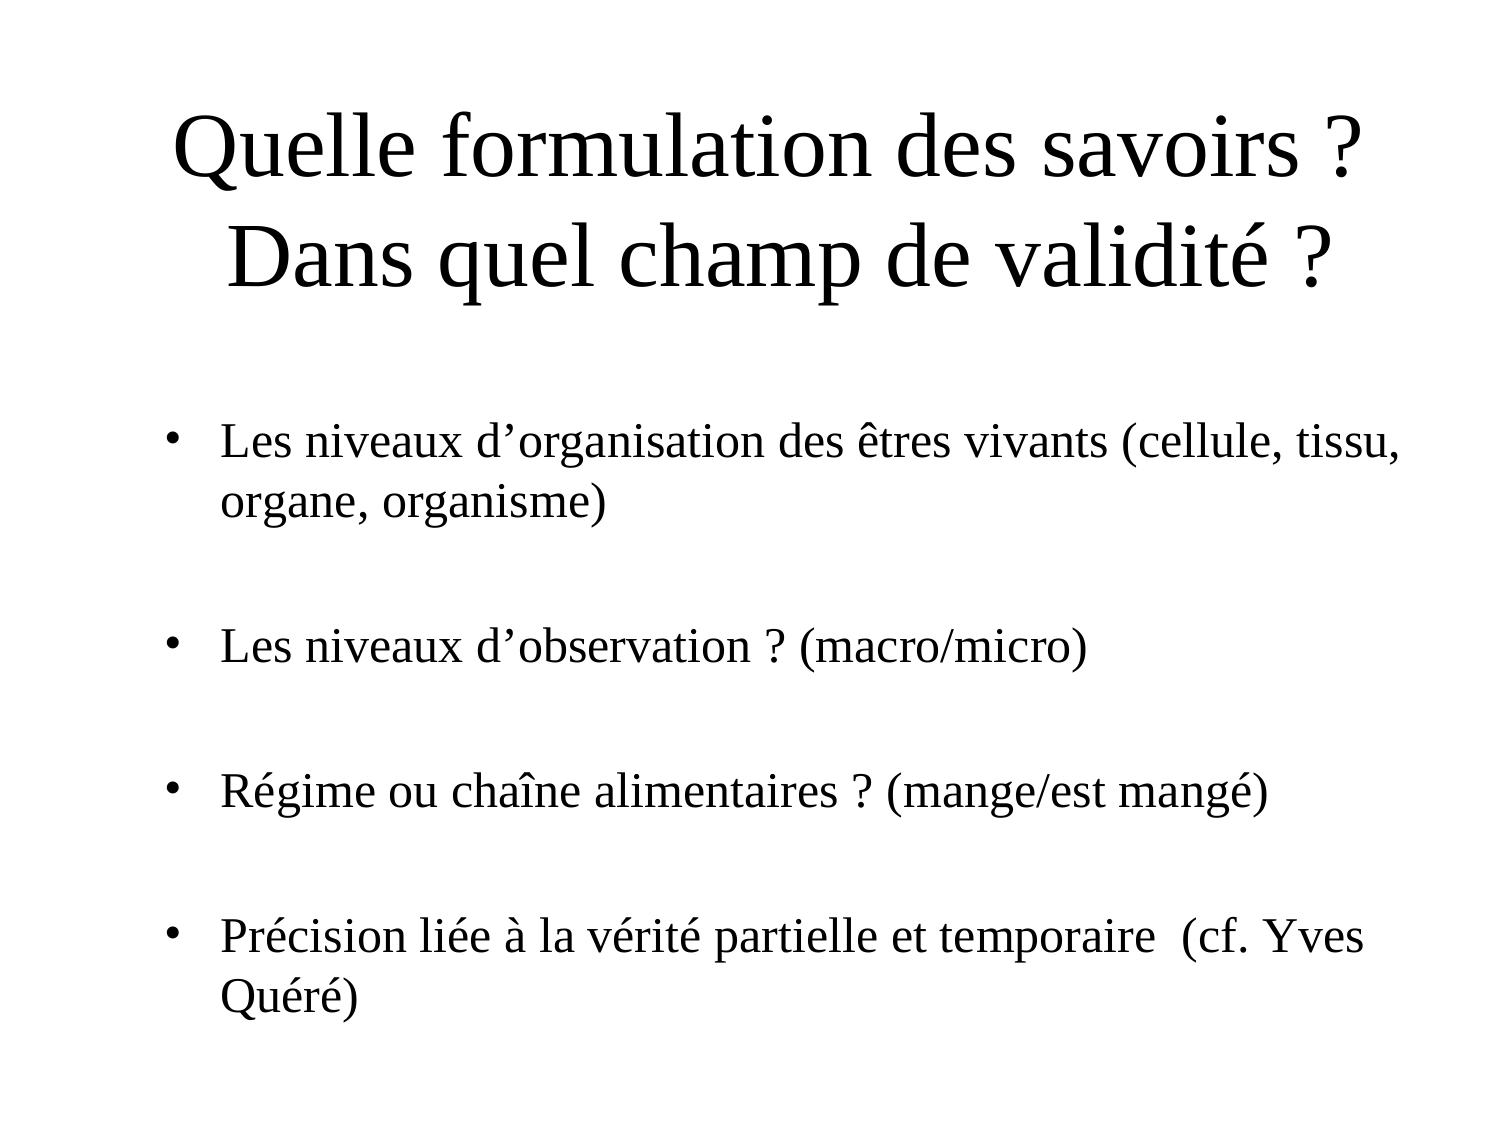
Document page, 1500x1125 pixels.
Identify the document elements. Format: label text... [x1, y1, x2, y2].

title Quelle formulation des savoirs ? Dans quel champ de validité ? [124, 77, 1438, 313]
list Les niveaux d’organisation des êtres vivants (cellule, tissu, organe, organisme) Les niveaux d’observation ? (macro/micro) Régime ou chaîne alimentaires ? (mange/est mangé) Précision liée à la vérité partielle et temporaire (cf. Yves Quéré) [149, 399, 1463, 1101]
